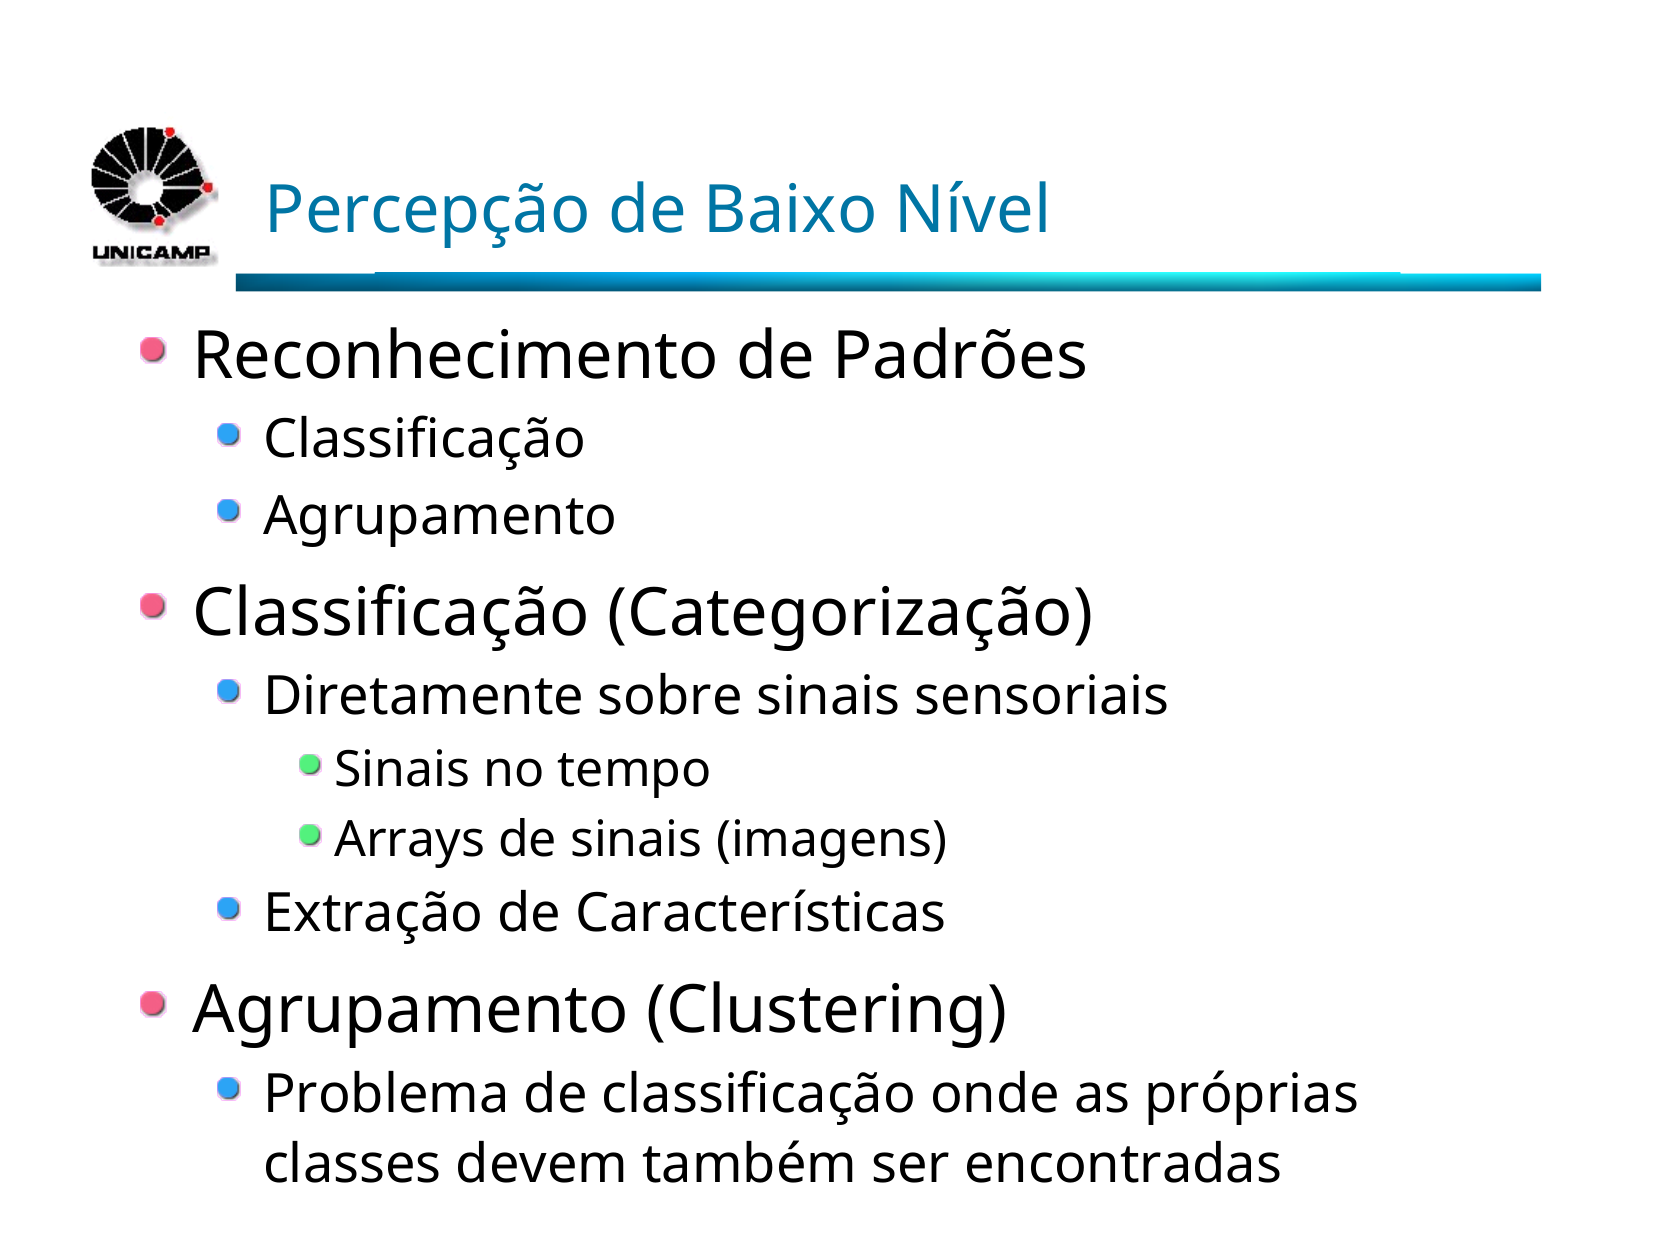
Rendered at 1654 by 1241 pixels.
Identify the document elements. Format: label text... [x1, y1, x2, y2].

picture [125, 272, 1654, 295]
list Reconhecimento de Padrões Classificação Agrupamento Classificação (Categorização) Diretamente sobre sinais sensoriais Sinais no tempo Arrays de sinais (imagens) Extração de Características Agrupamento (Clustering) Problema de classificação onde as próprias classes devem também ser encontradas [121, 309, 1534, 1167]
title Percepção de Baixo Nível [264, 57, 1534, 250]
